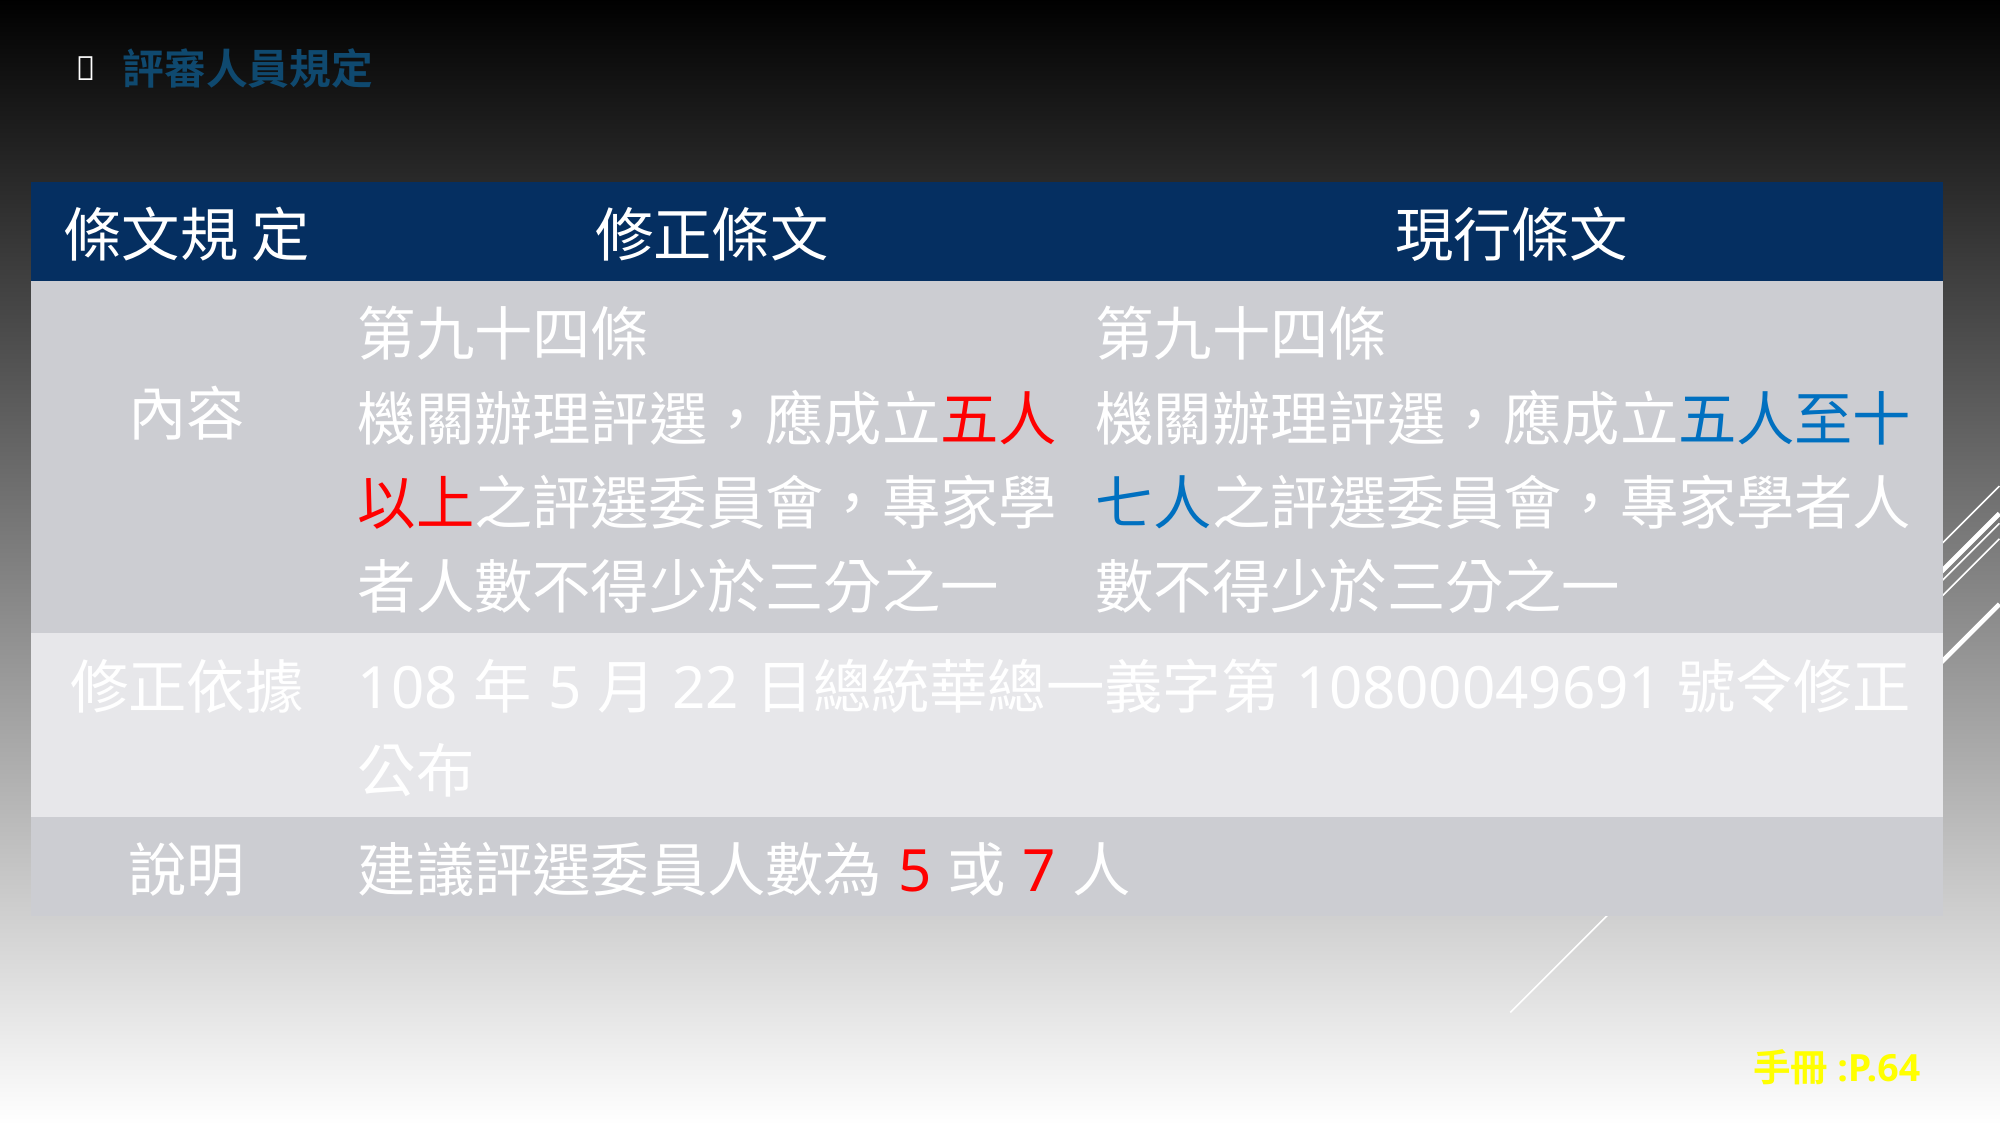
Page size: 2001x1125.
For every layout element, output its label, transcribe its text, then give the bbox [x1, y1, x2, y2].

table_cell 108年5月22日總統華總一義字第10800049691號令修正公布 [343, 633, 1943, 817]
table_cell 說明 [31, 817, 343, 916]
table_cell 內容 [31, 281, 343, 633]
list 評審人員規定 [60, 35, 1461, 126]
table_header 現行條文 [1081, 182, 1943, 281]
table_header 修正條文 [343, 182, 1081, 281]
table_header 條文規 定 [31, 182, 343, 281]
table_cell 修正依據 [31, 633, 343, 817]
table_cell 第九十四條 機關辦理評選，應成立五人至十七人之評選委員會，專家學者人數不得少於三分之一 [1081, 281, 1943, 633]
table_cell 第九十四條 機關辦理評選，應成立五人以上之評選委員會，專家學者人數不得少於三分之一 [343, 281, 1081, 633]
text_box 手冊:P.64 [1738, 1036, 1997, 1097]
table_cell 建議評選委員人數為5或7人 [343, 817, 1943, 916]
